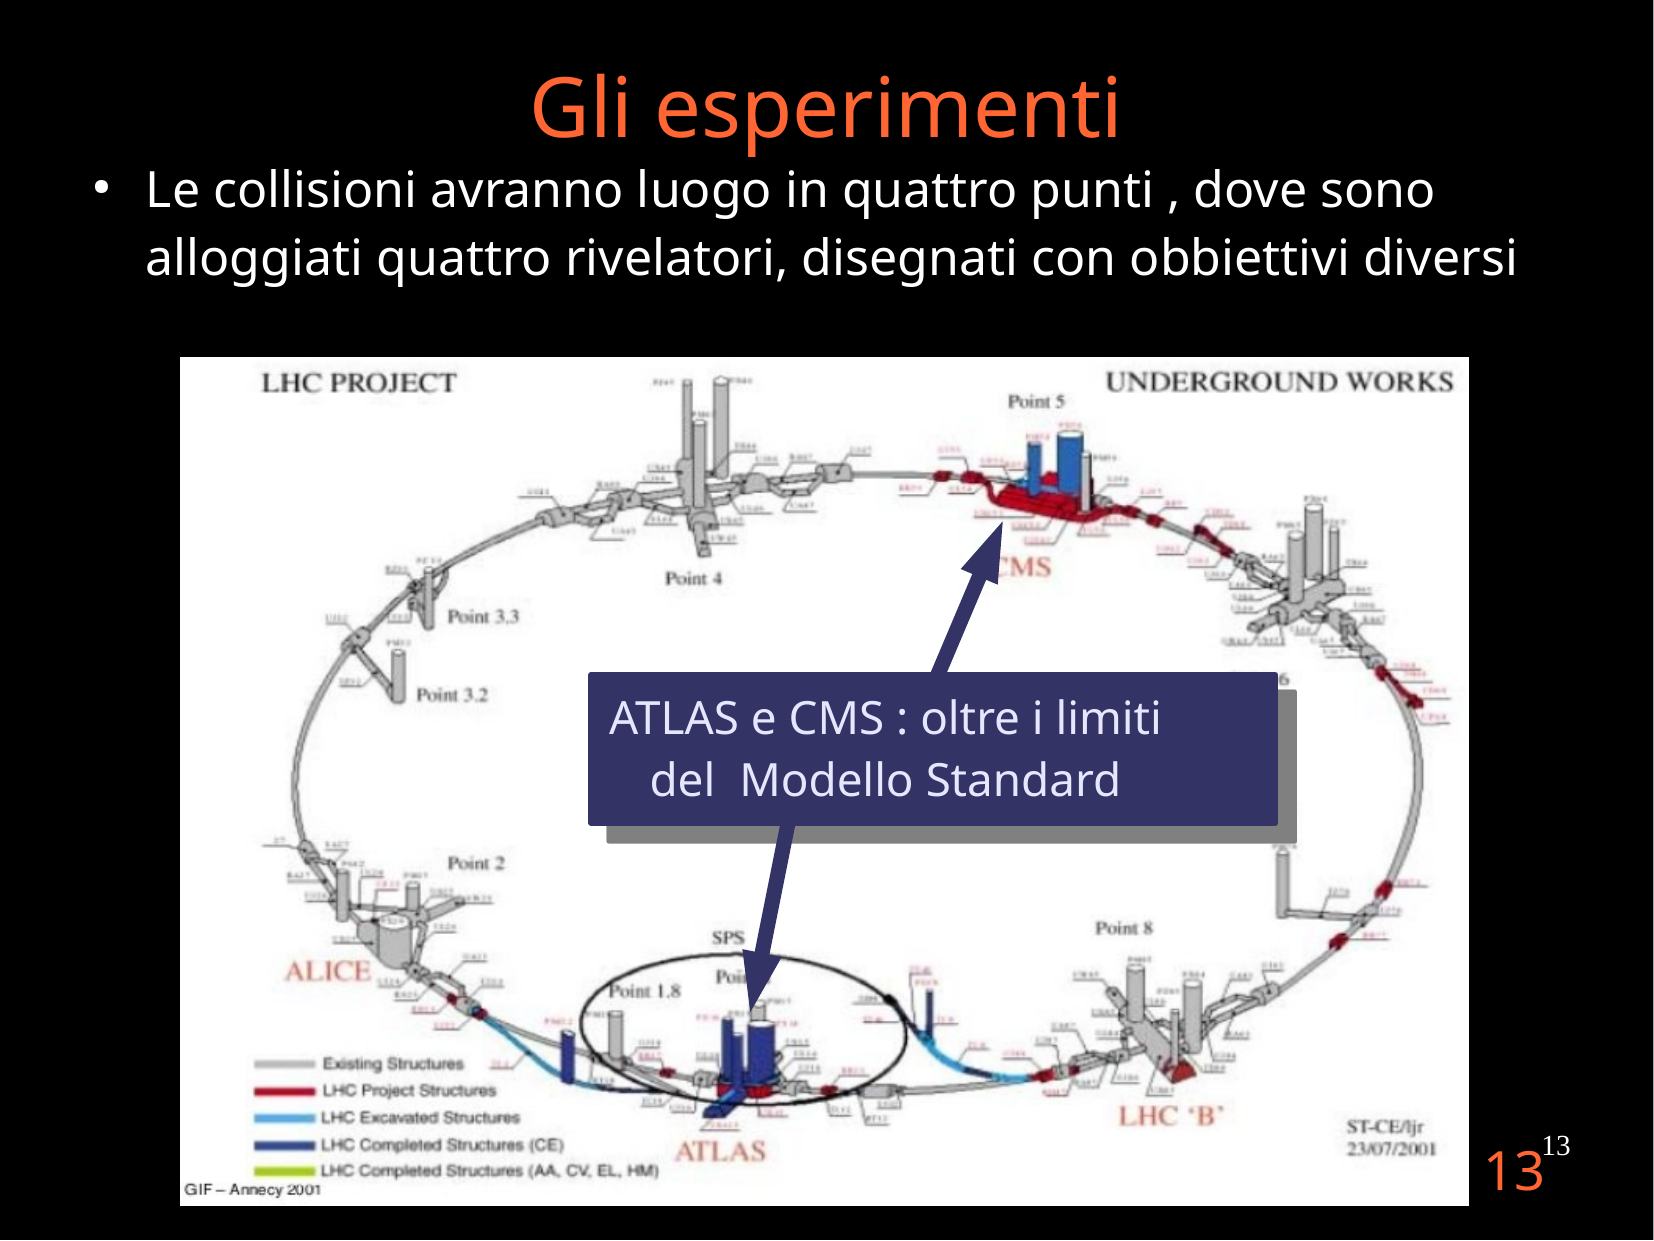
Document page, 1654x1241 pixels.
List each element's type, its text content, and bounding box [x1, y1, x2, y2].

list Le collisioni avranno luogo in quattro punti , dove sono alloggiati quattro rivelatori, disegnati con obbiettivi diversi [75, 154, 1564, 417]
picture [180, 357, 1469, 1206]
title Gli esperimenti [82, 52, 1571, 159]
text_box ATLAS e CMS : oltre i limiti del Modello Standard [591, 674, 1276, 823]
